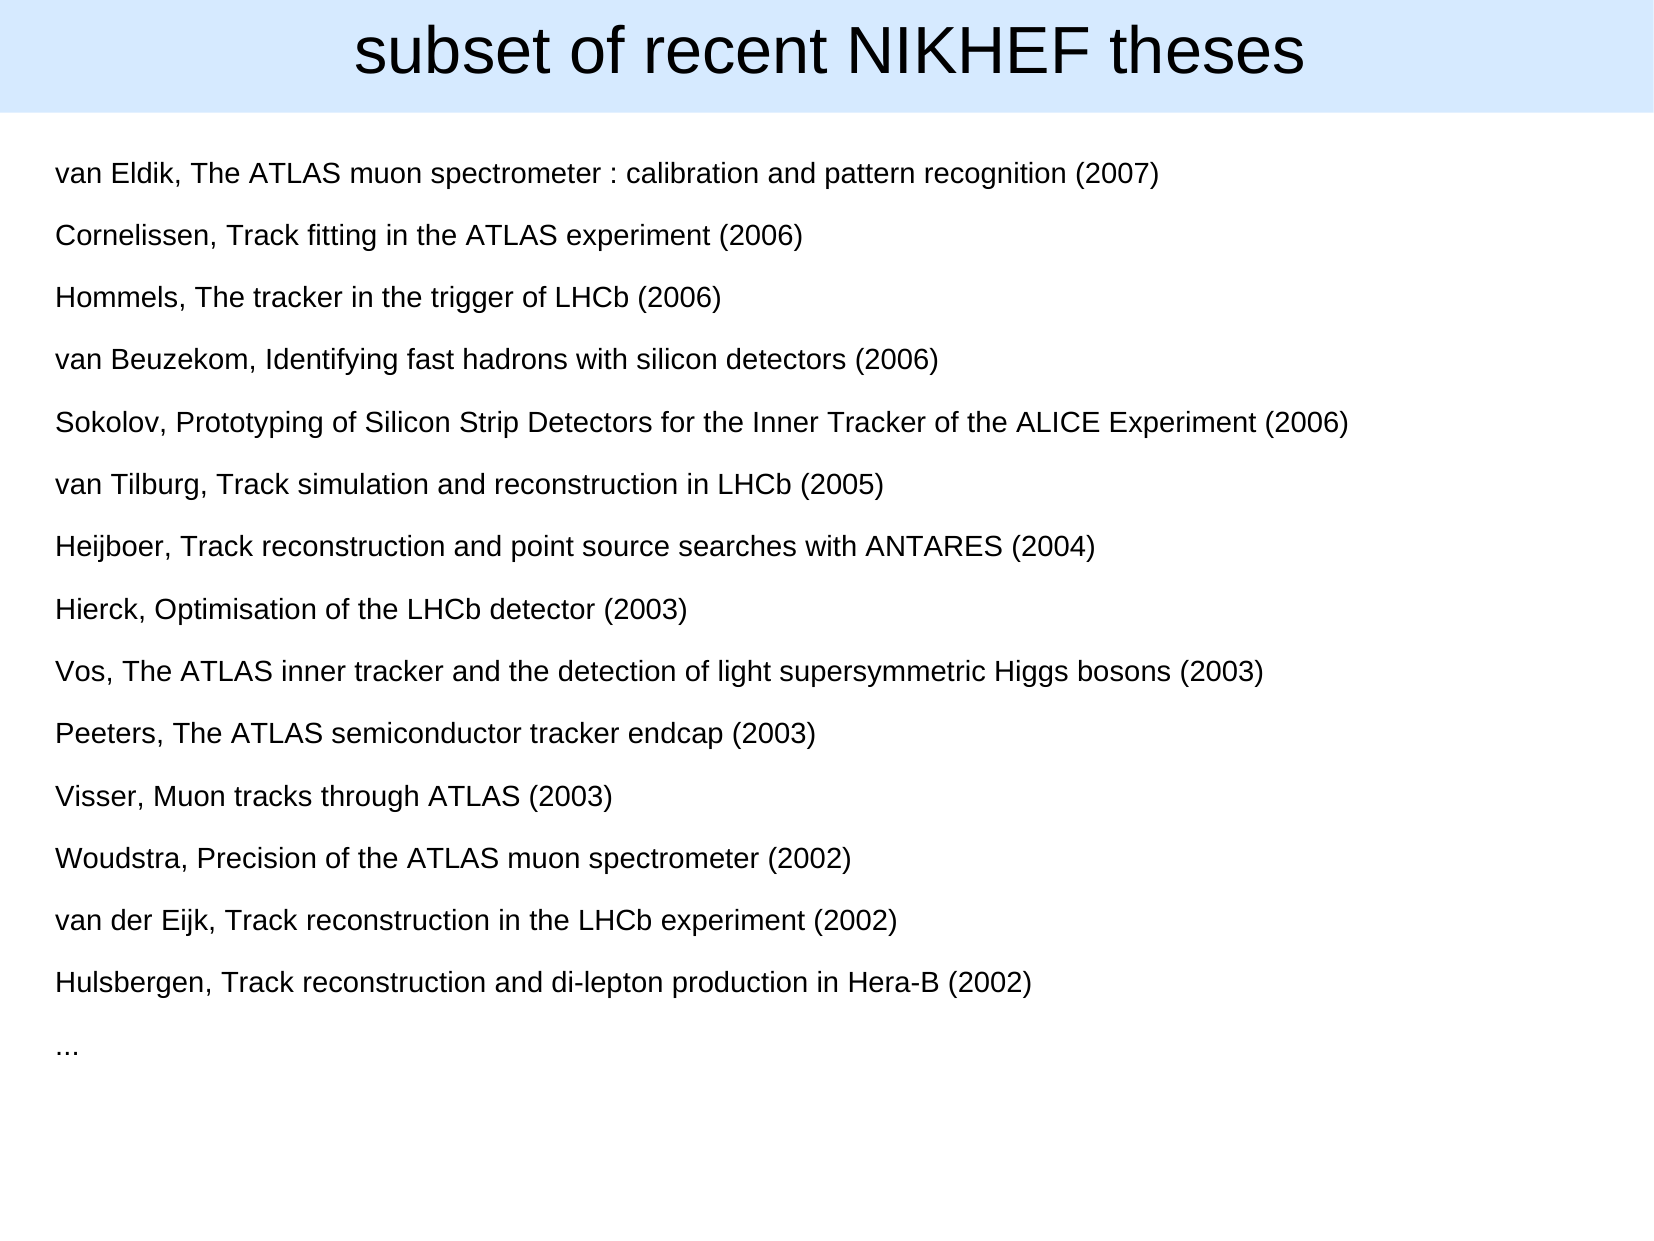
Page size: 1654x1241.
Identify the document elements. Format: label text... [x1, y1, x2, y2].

title subset of recent NIKHEF theses [86, 0, 1576, 100]
list van Eldik, The ATLAS muon spectrometer : calibration and pattern recognition (2007) Cornelissen, Track fitting in the ATLAS experiment (2006) Hommels, The tracker in the trigger of LHCb (2006) van Beuzekom, Identifying fast hadrons with silicon detectors (2006) Sokolov, Prototyping of Silicon Strip Detectors for the Inner Tracker of the ALICE Experiment (2006) van Tilburg, Track simulation and reconstruction in LHCb (2005) Heijboer, Track reconstruction and point source searches with ANTARES (2004) Hierck, Optimisation of the LHCb detector (2003) Vos, The ATLAS inner tracker and the detection of light supersymmetric Higgs bosons (2003) Peeters, The ATLAS semiconductor tracker endcap (2003) Visser, Muon tracks through ATLAS (2003) Woudstra, Precision of the ATLAS muon spectrometer (2002) van der Eijk, Track reconstruction in the LHCb experiment (2002) Hulsbergen, Track reconstruction and di-lepton production in Hera-B (2002) ... [37, 156, 1613, 1223]
